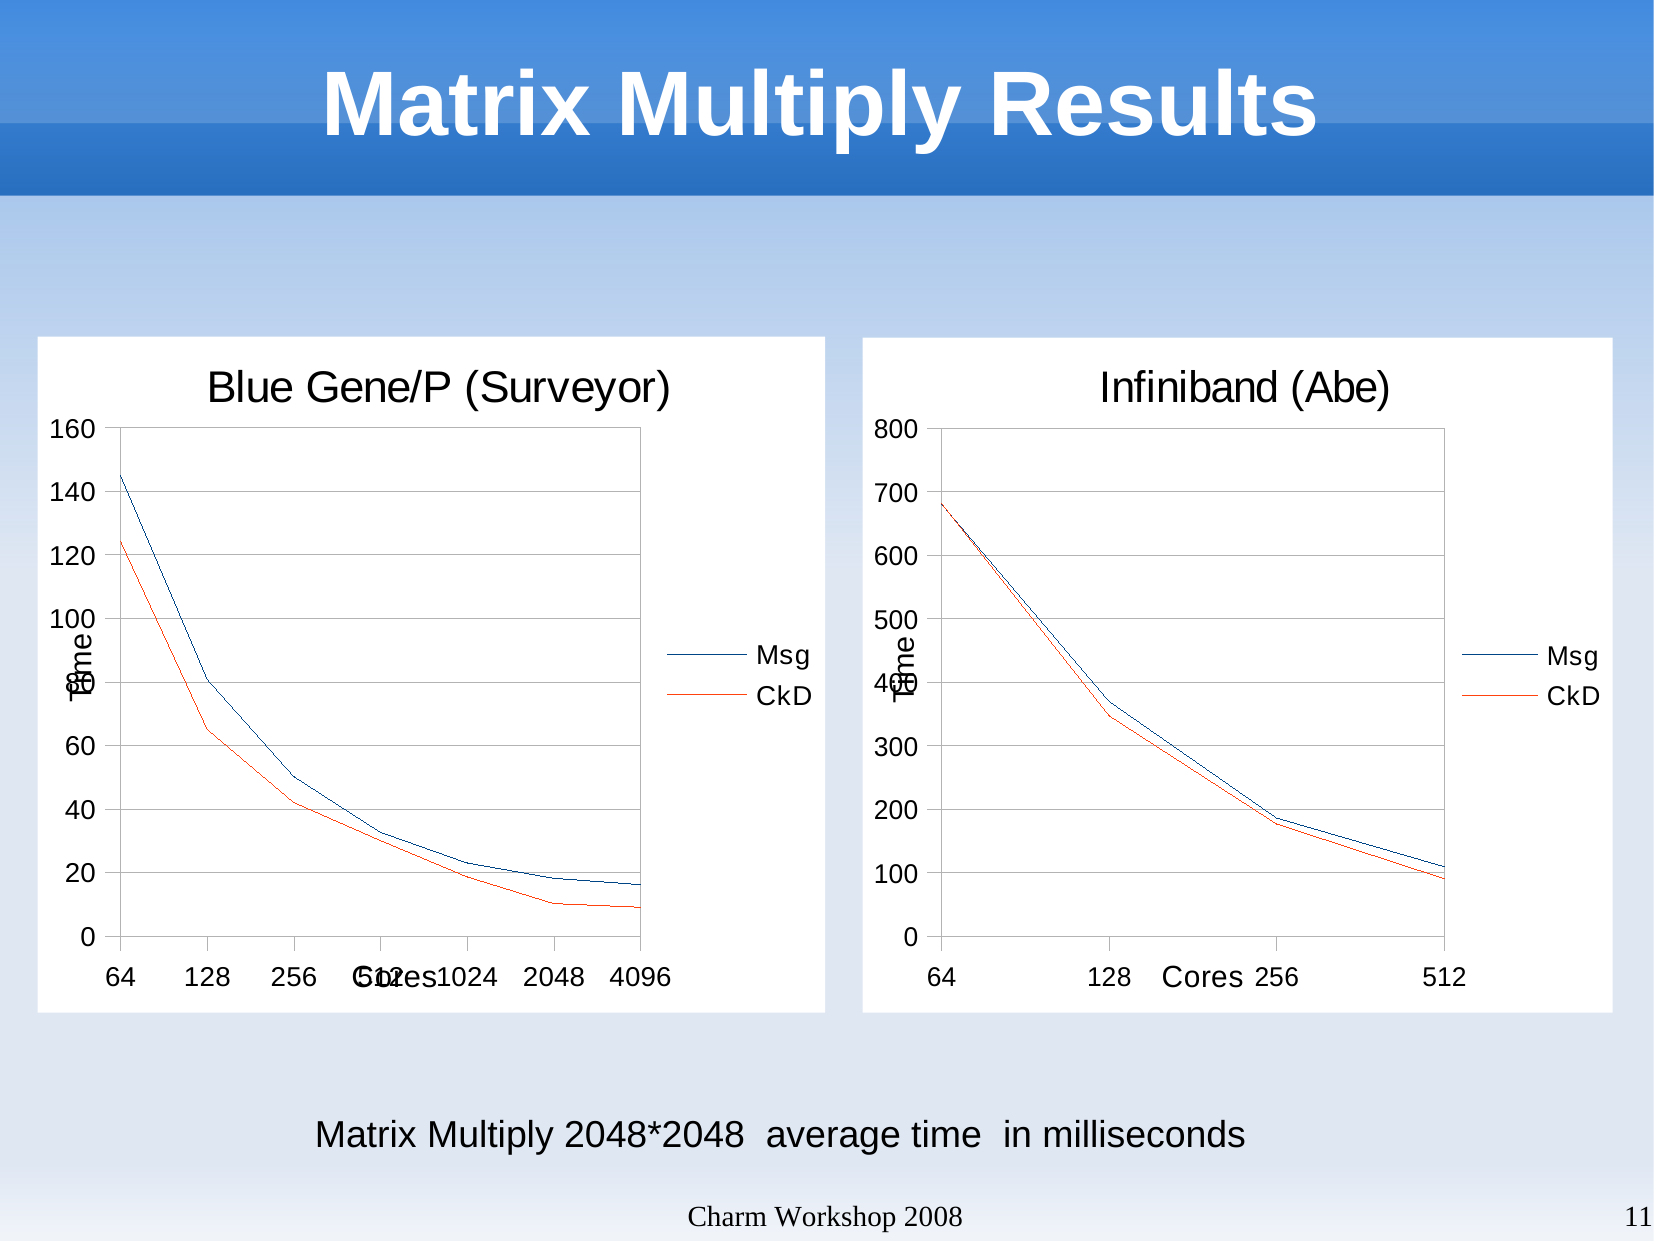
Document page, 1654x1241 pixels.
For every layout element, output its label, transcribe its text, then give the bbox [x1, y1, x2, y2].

text_box Matrix Multiply 2048*2048 average time in milliseconds [300, 1105, 1262, 1163]
title Matrix Multiply Results [76, 0, 1565, 208]
chart [37, 336, 826, 1013]
picture [0, 0, 1654, 1241]
chart [862, 337, 1613, 1013]
